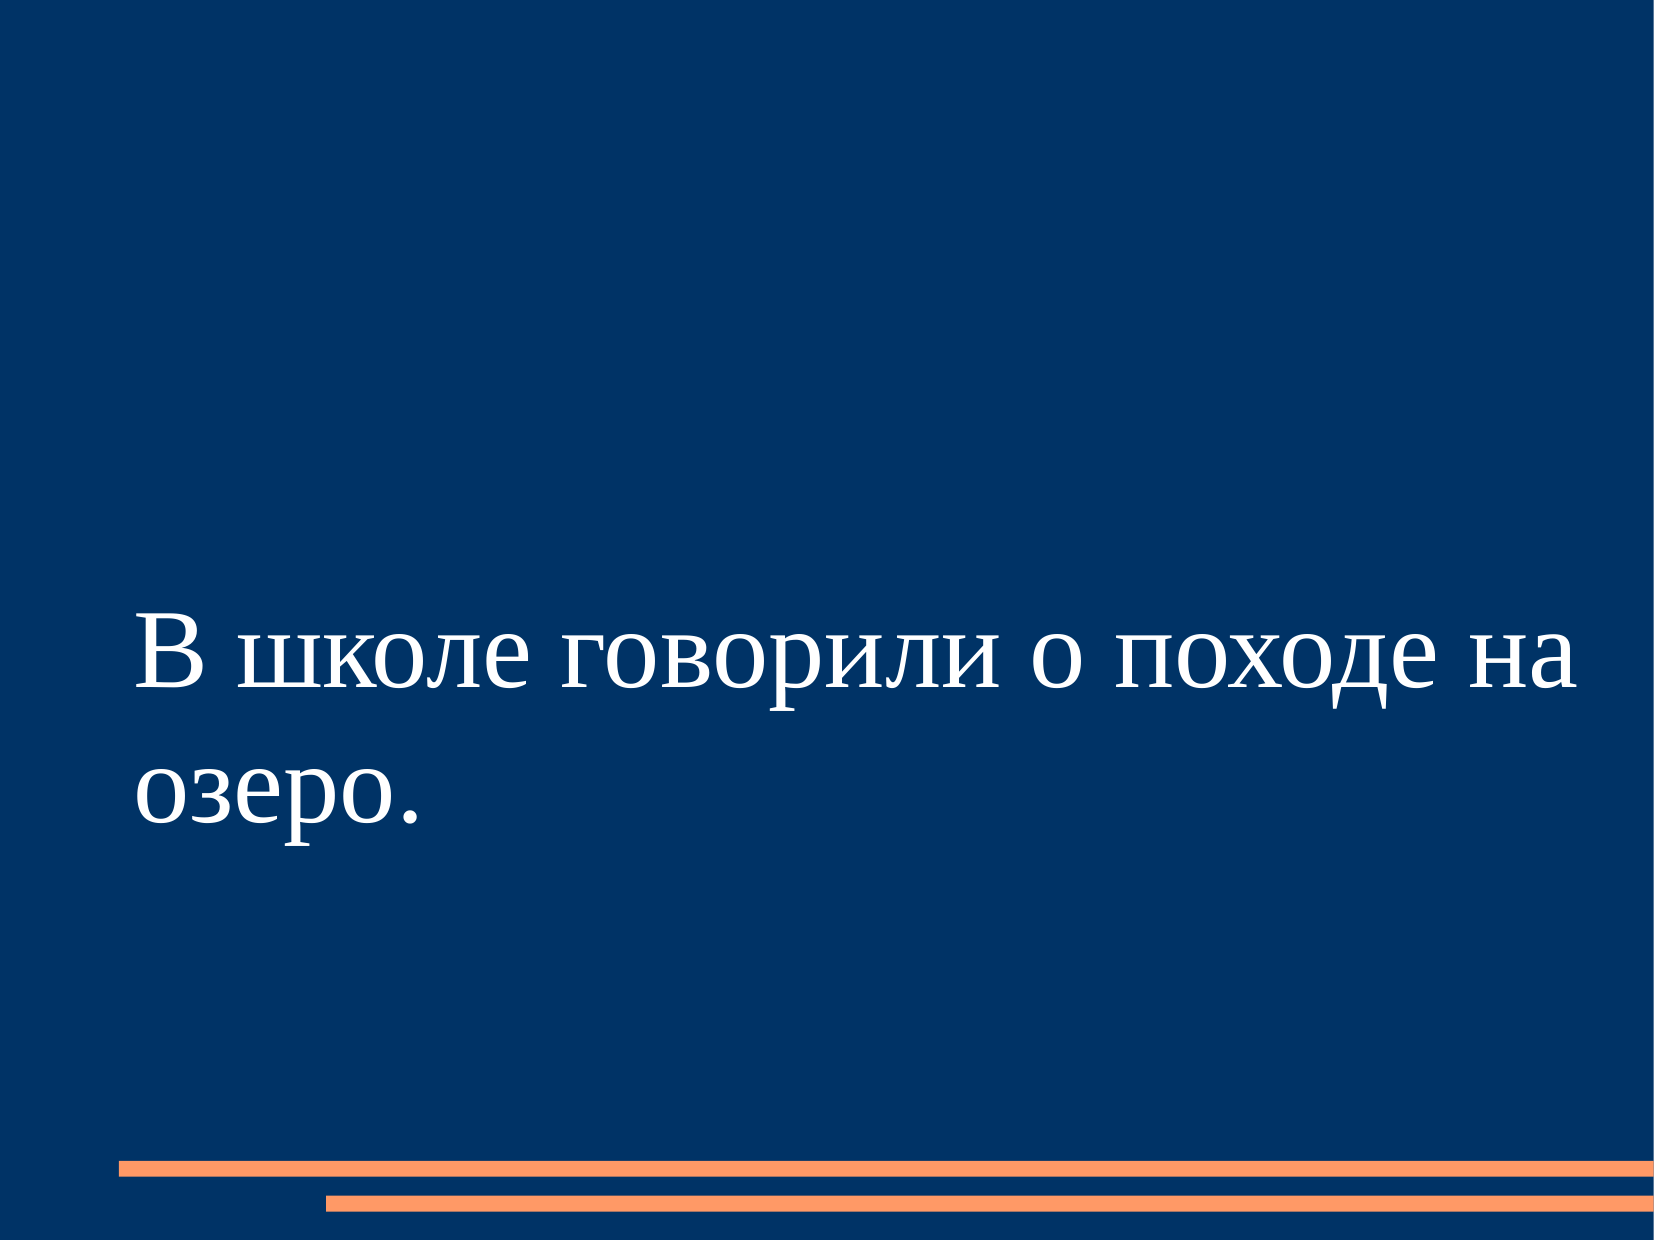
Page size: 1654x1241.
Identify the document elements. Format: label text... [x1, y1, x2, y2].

text_box В школе говорили о походе на озеро. [118, 567, 1618, 852]
